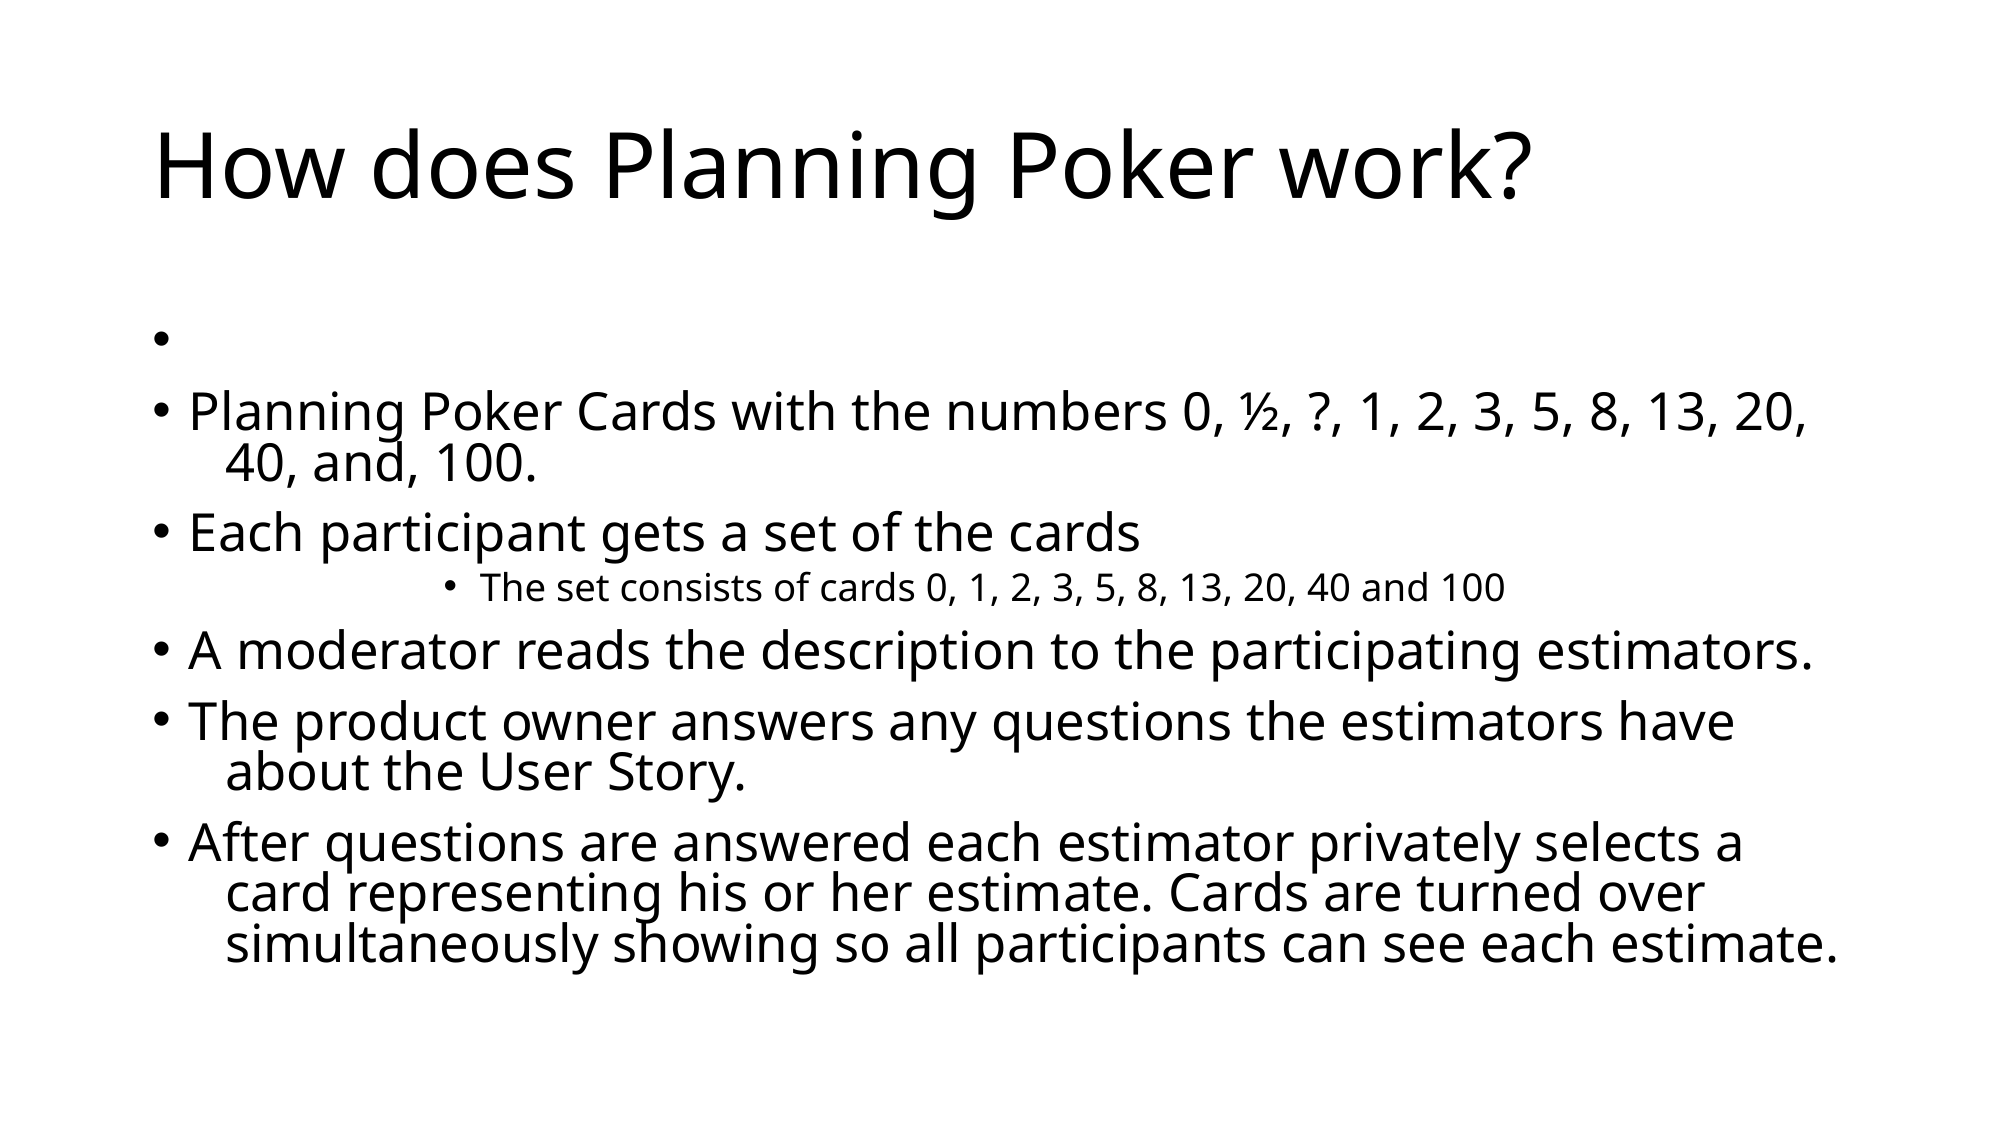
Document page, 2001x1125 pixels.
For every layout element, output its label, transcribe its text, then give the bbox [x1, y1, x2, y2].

list Planning Poker Cards with the numbers 0, ½, ?, 1, 2, 3, 5, 8, 13, 20, 40, and, 100. Each participant gets a set of the cards The set consists of cards 0, 1, 2, 3, 5, 8, 13, 20, 40 and 100 A moderator reads the description to the participating estimators. The product owner answers any questions the estimators have about the User Story. After questions are answered each estimator privately selects a card representing his or her estimate. Cards are turned over simultaneously showing so all participants can see each estimate. [137, 299, 1863, 1014]
title How does Planning Poker work? [137, 59, 1863, 278]
